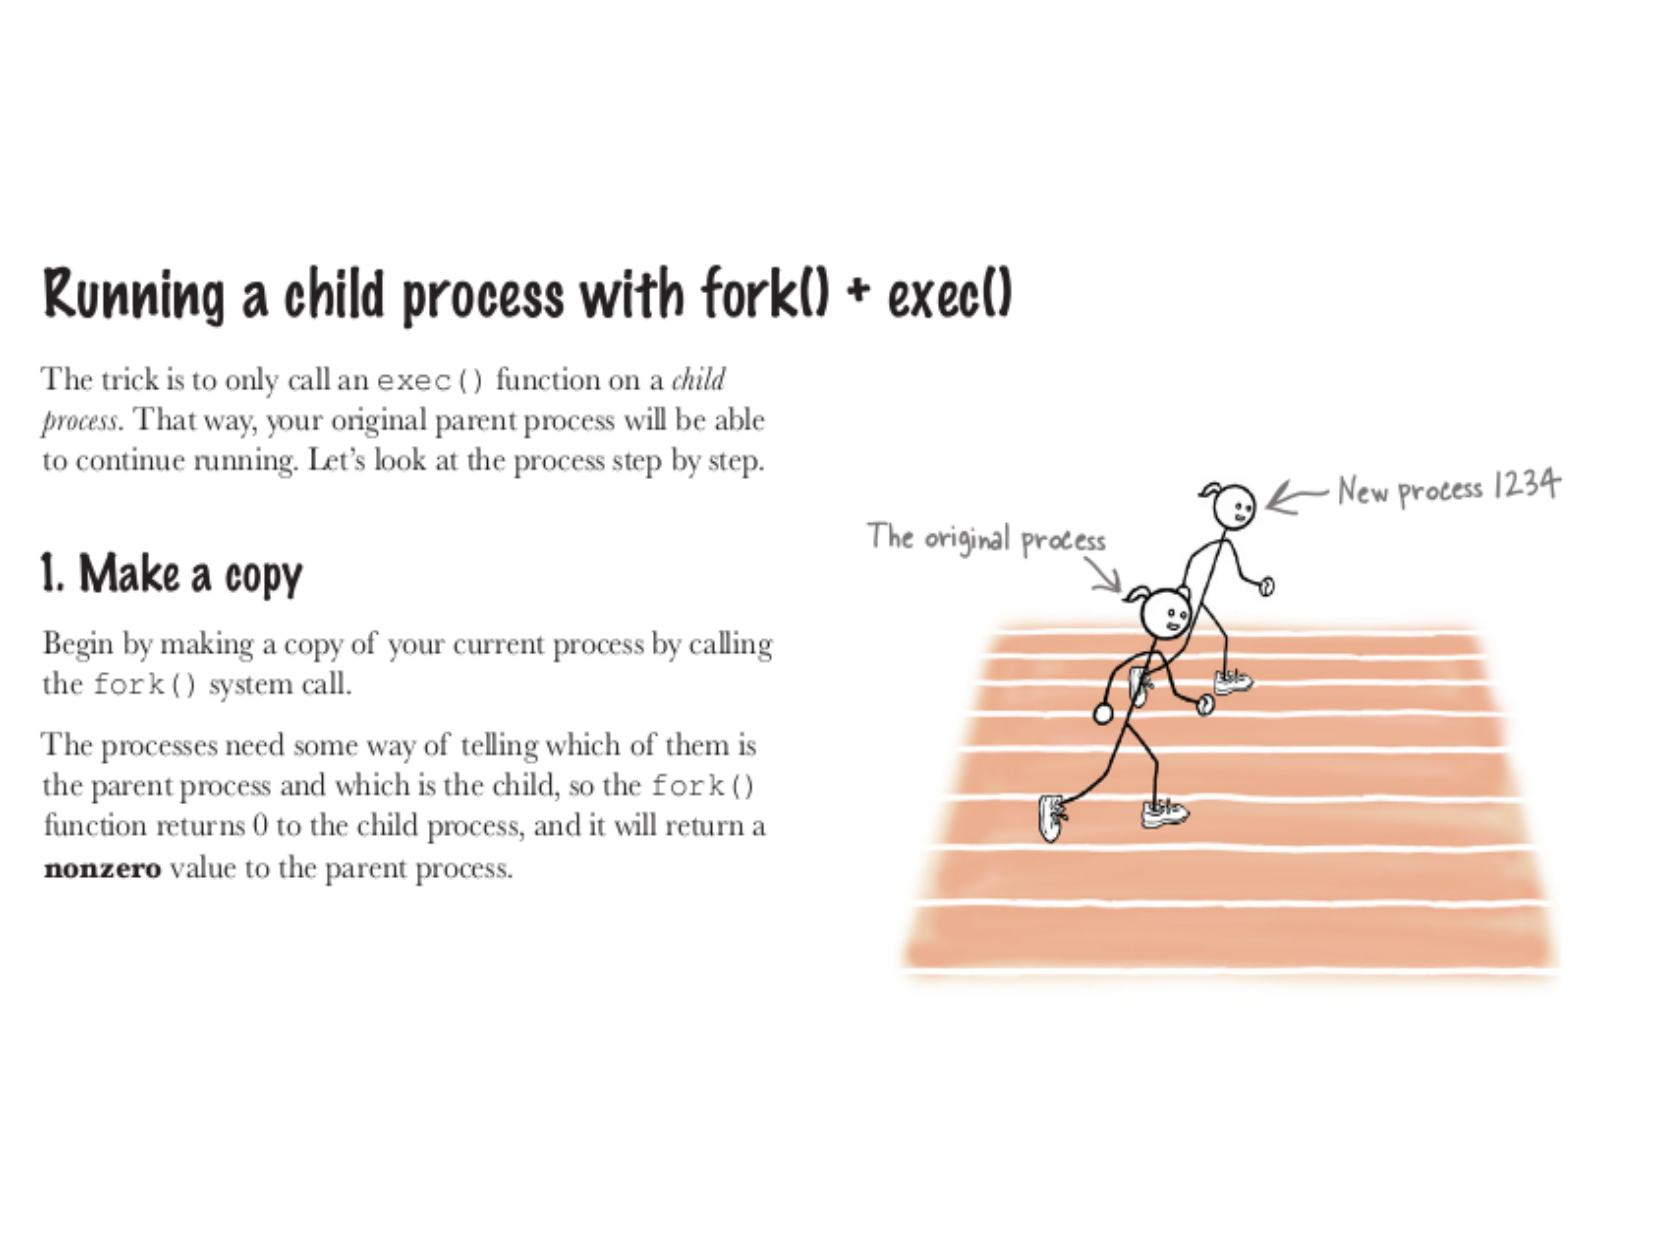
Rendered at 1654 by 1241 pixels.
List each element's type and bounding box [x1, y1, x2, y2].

picture [35, 236, 1619, 1028]
